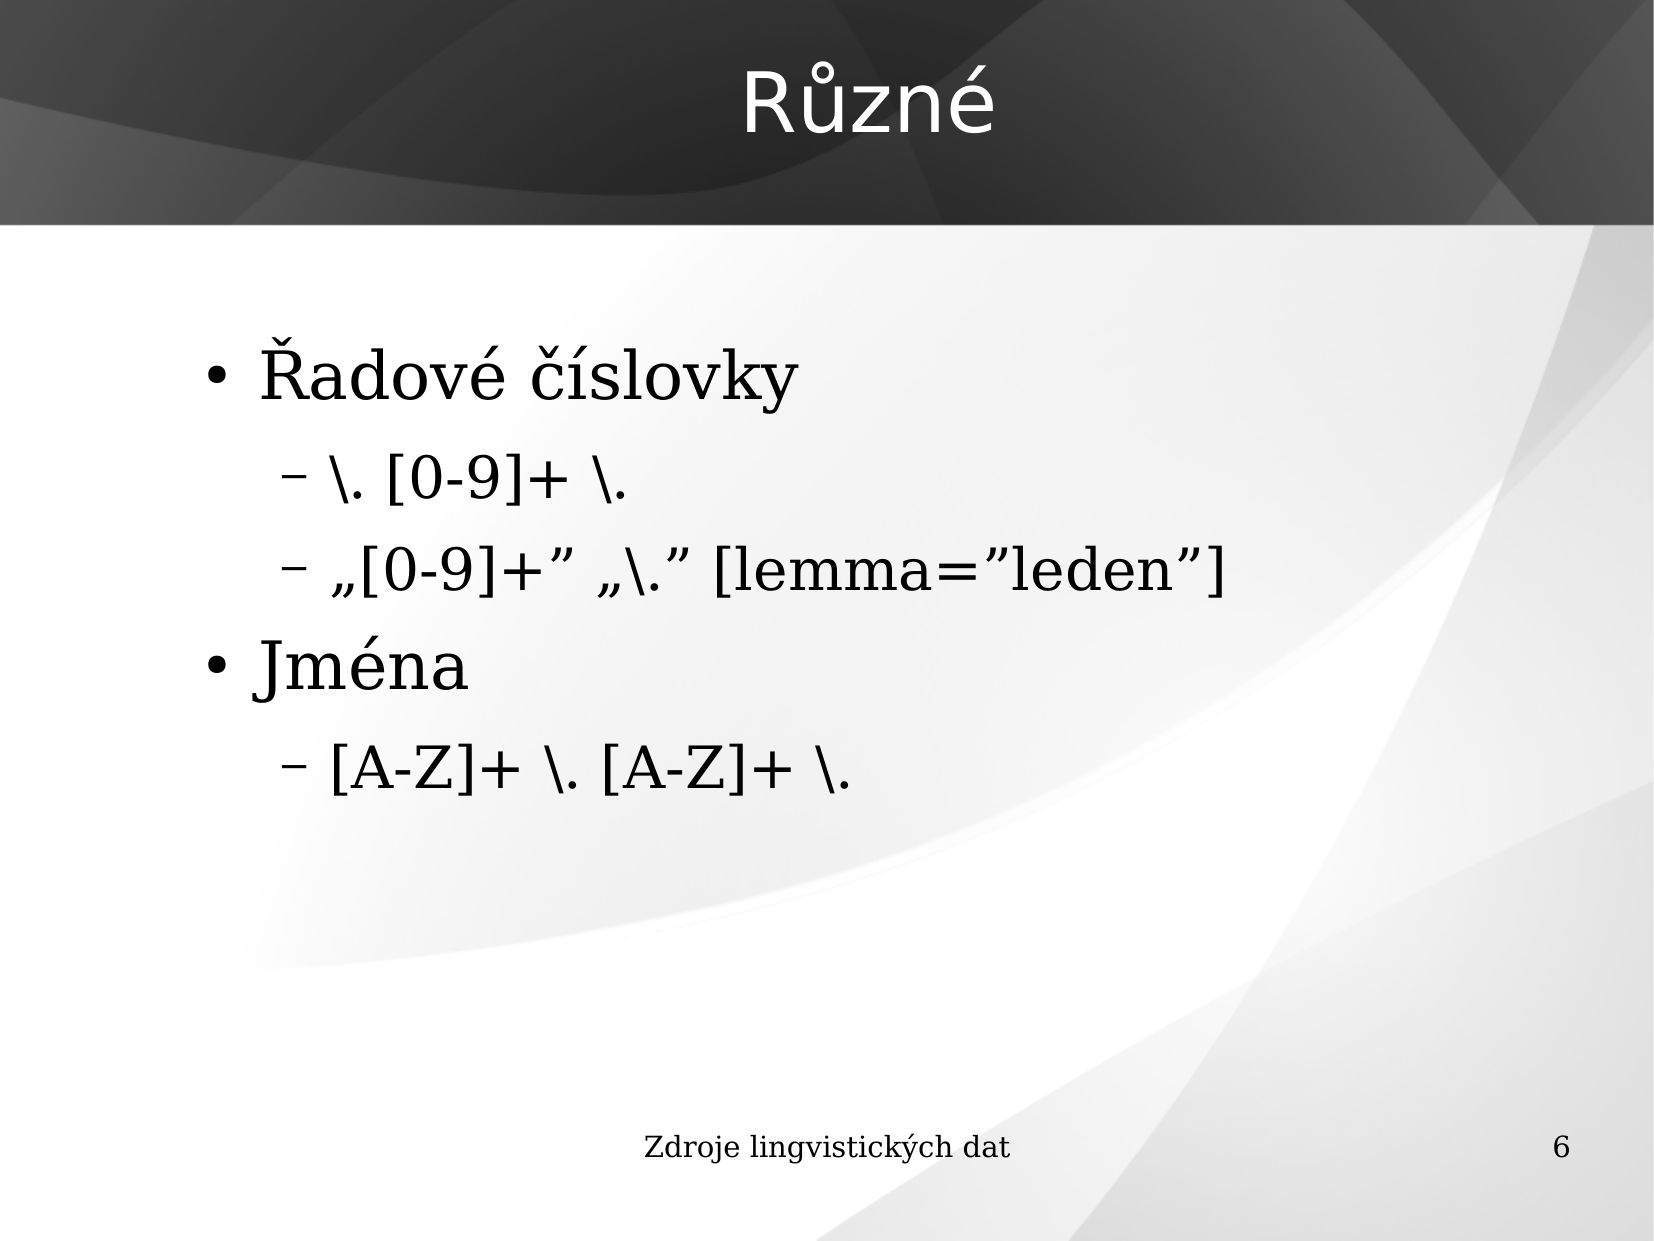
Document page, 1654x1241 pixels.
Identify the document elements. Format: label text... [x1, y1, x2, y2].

list Řadové číslovky \. [0-9]+ \. „[0-9]+” „\.” [lemma=”leden”] Jména [A-Z]+ \. [A-Z]+ \. [187, 337, 1538, 1013]
title Různé [124, 0, 1613, 208]
picture [0, 0, 1654, 1241]
